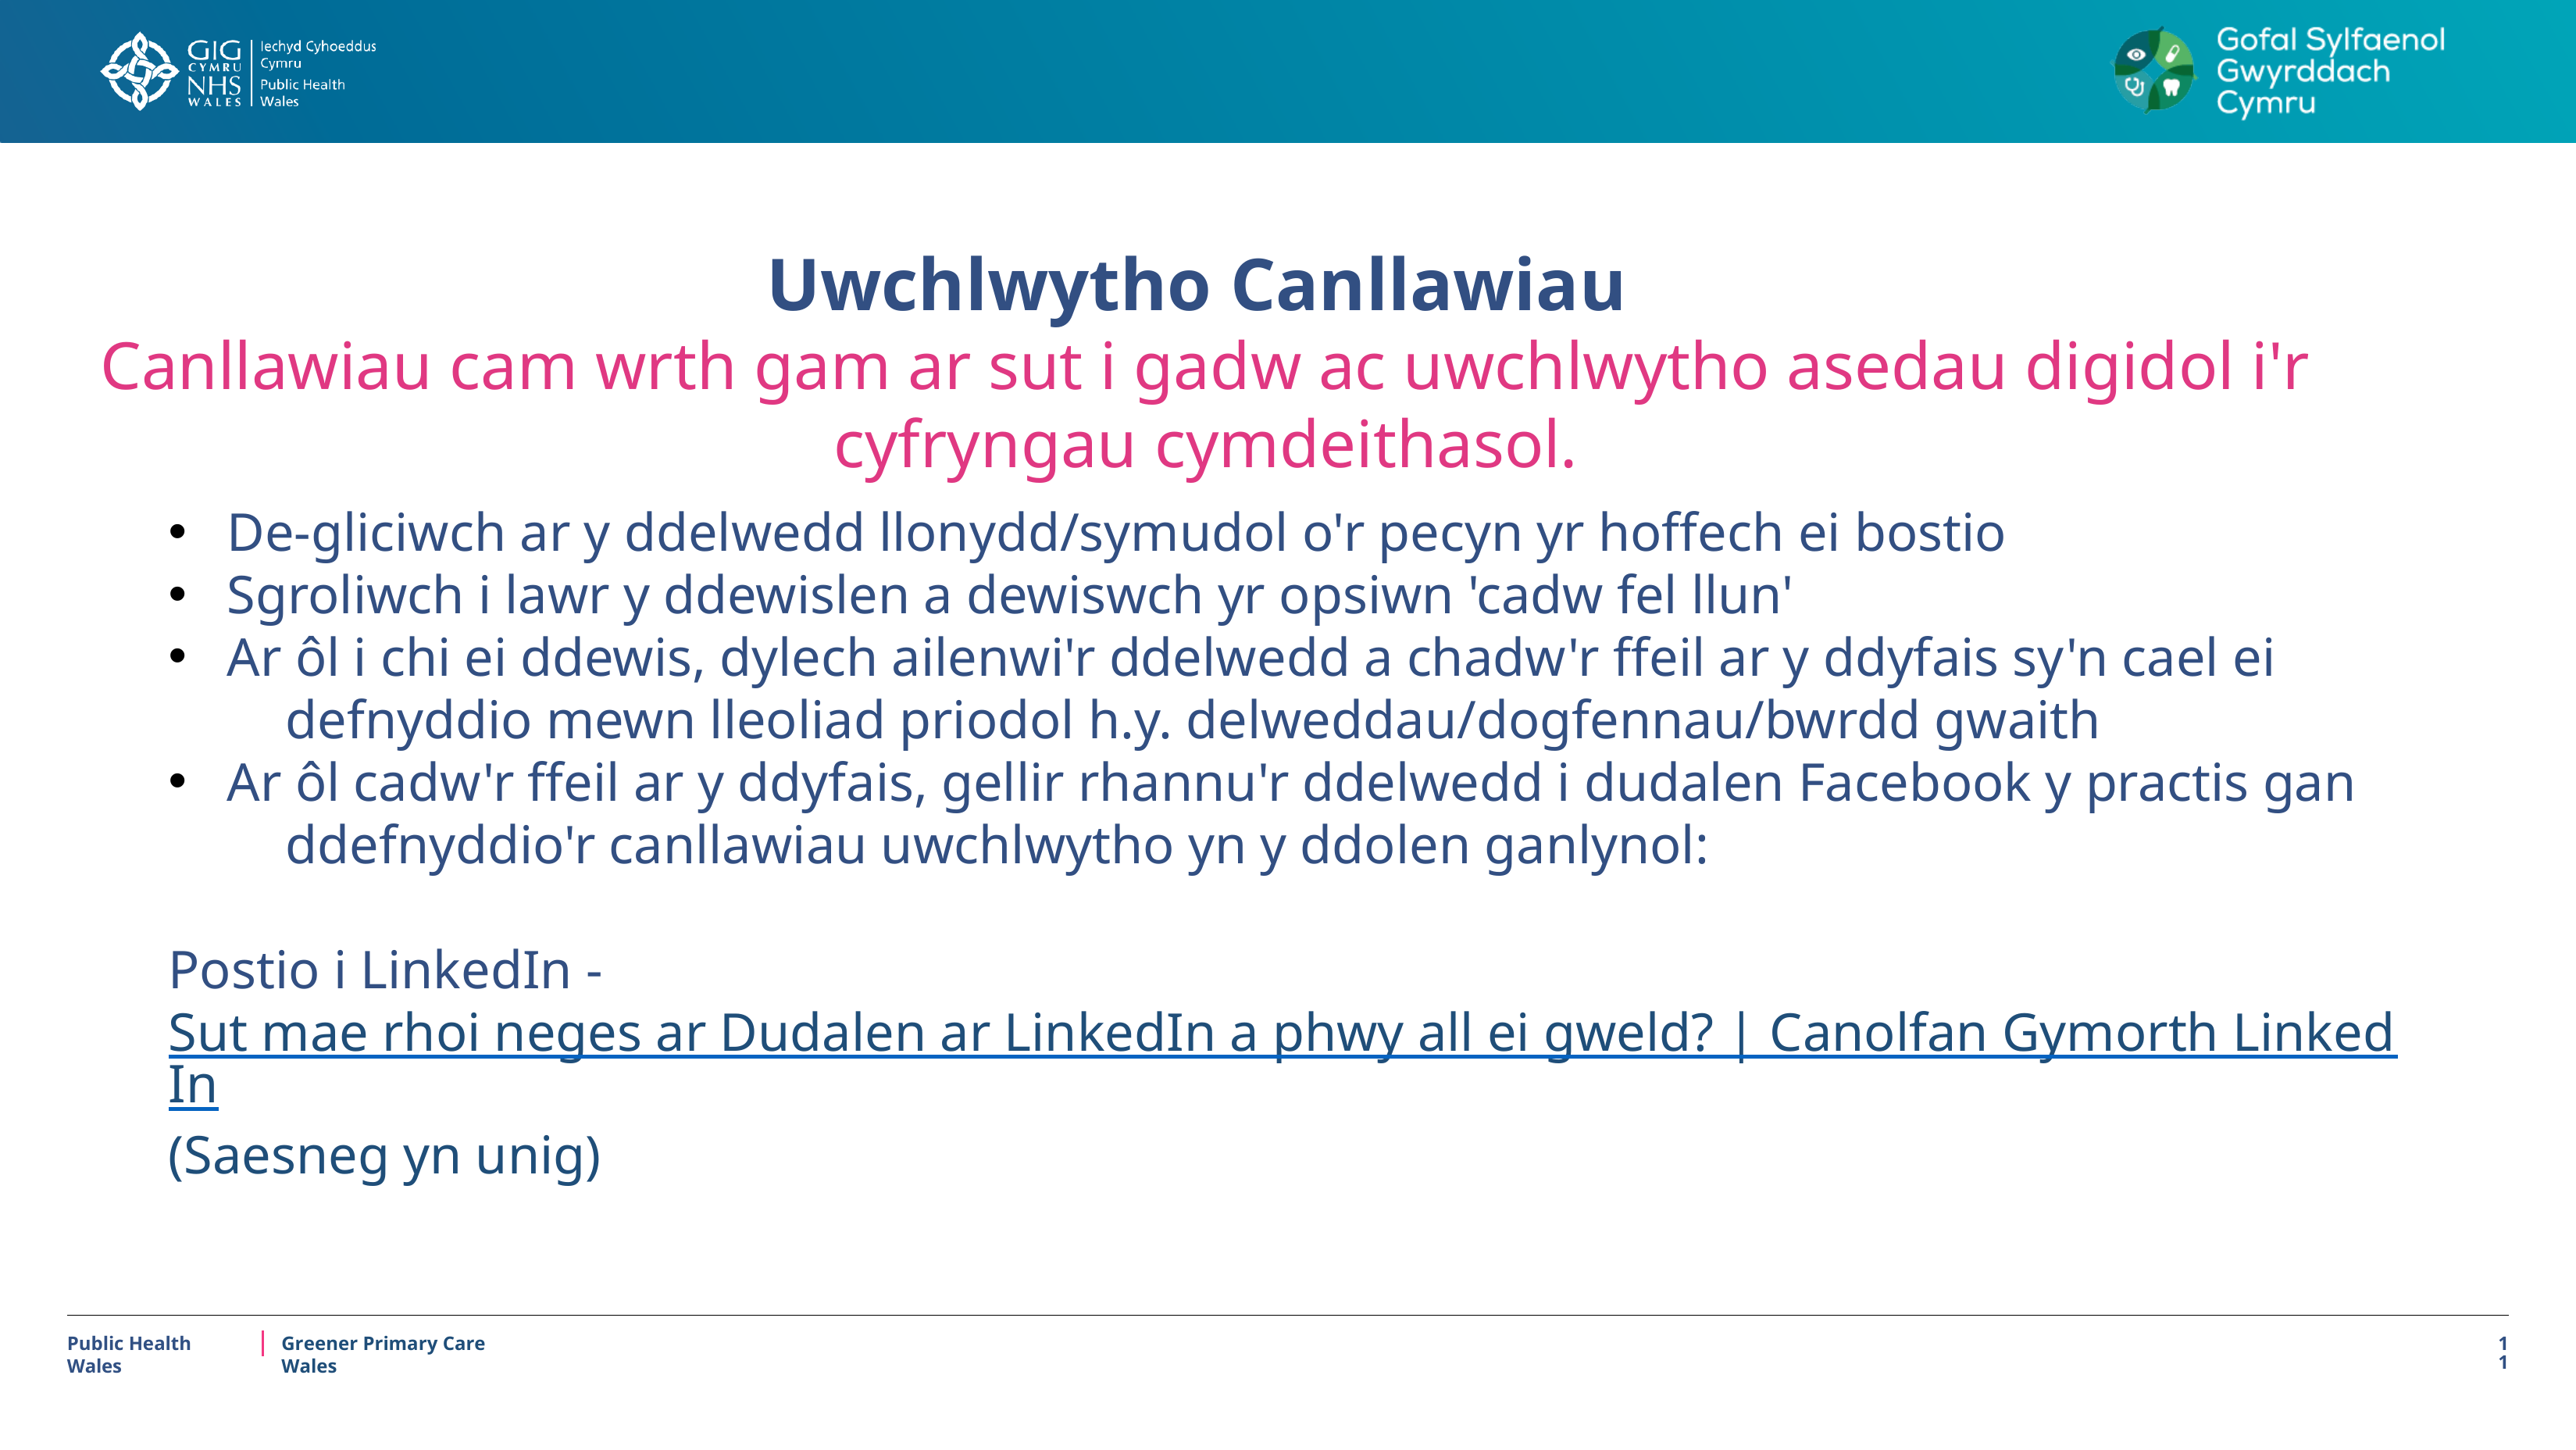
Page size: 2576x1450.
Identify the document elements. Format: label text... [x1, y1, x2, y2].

text_box [2493, 1331, 2516, 1356]
title Uwchlwytho Canllawiau Canllawiau cam wrth gam ar sut i gadw ac uwchlwytho asedau digidol i'r cyfryngau cymdeithasol. [98, 237, 2494, 998]
text_box Public Health Wales [65, 1331, 248, 1356]
text_box De-gliciwch ar y ddelwedd llonydd/symudol o'r pecyn yr hoffech ei bostio Sgroliwch i lawr y ddewislen a dewiswch yr opsiwn 'cadw fel llun' Ar ôl i chi ei ddewis, dylech ailenwi'r ddelwedd a chadw'r ffeil ar y ddyfais sy'n cael ei defnyddio mewn lleoliad priodol h.y. delweddau/dogfennau/bwrdd gwaith Ar ôl cadw'r ffeil ar y ddyfais, gellir rhannu'r ddelwedd i dudalen Facebook y practis gan ddefnyddio'r canllawiau uwchlwytho yn y ddolen ganlynol: Postio i LinkedIn - Sut mae rhoi neges ar Dudalen ar LinkedIn a phwy all ei gweld? | Canolfan Gymorth LinkedIn (Saesneg yn unig) [168, 497, 2408, 1129]
text_box Greener Primary Care Wales [280, 1331, 543, 1355]
picture [2060, 0, 2494, 165]
